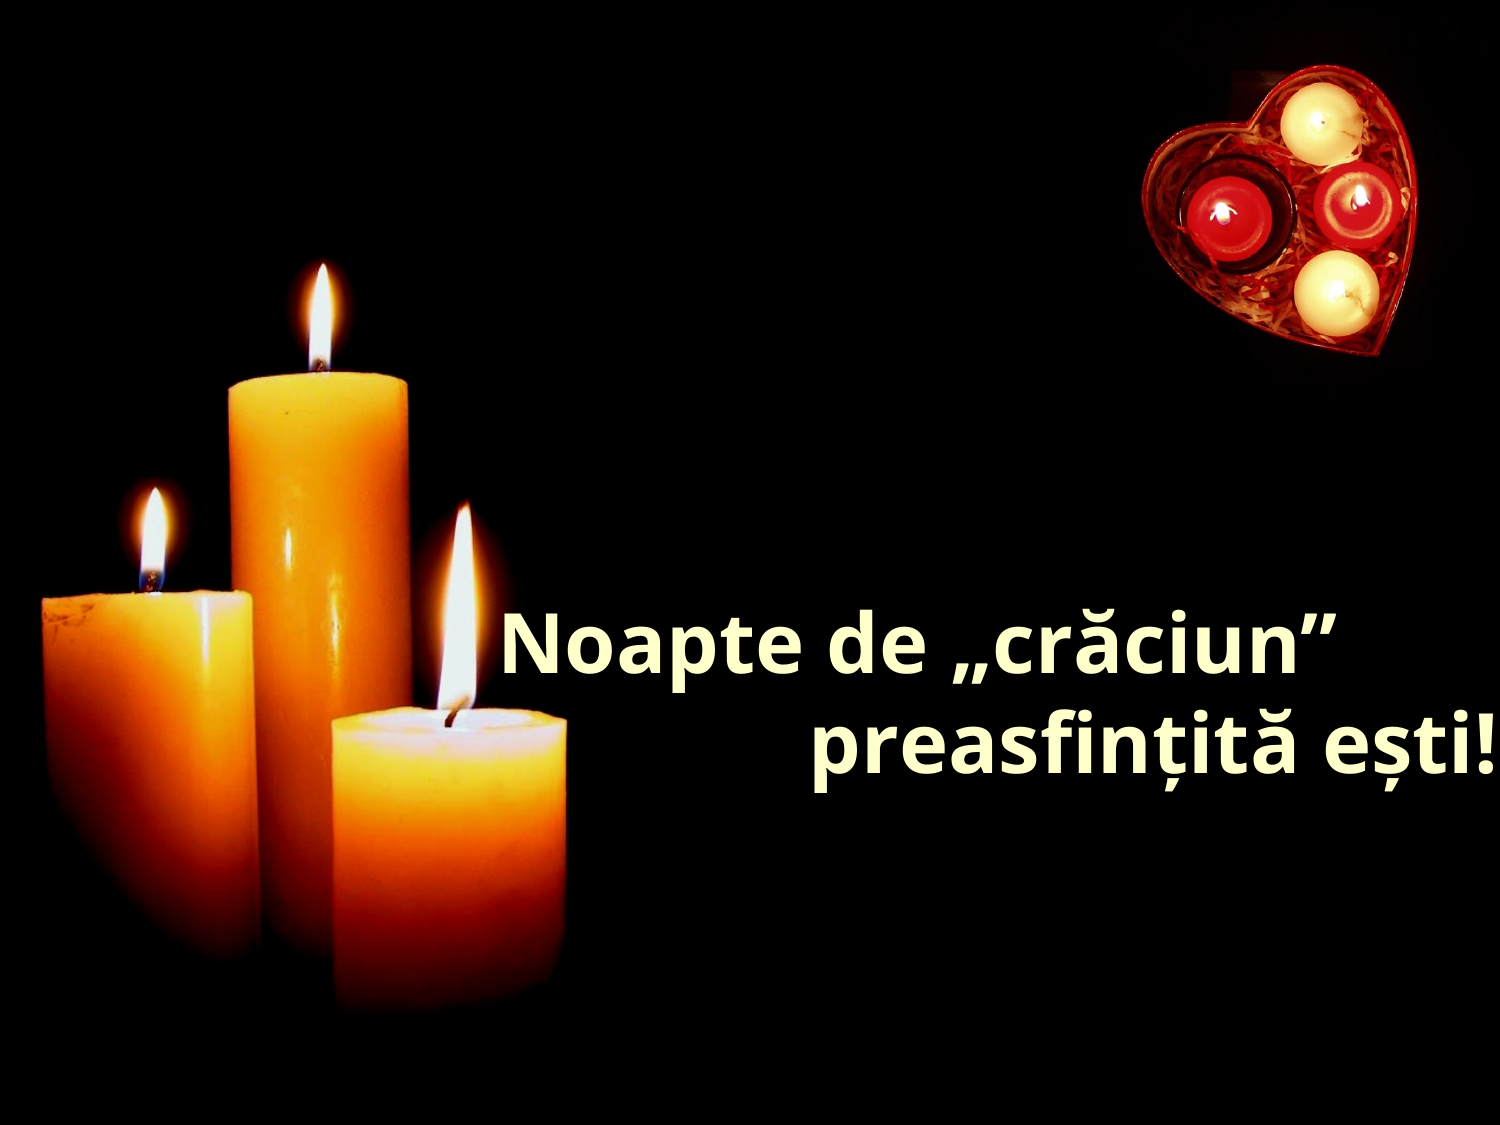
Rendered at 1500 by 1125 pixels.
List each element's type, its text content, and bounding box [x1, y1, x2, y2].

picture [1021, 0, 1500, 422]
picture [0, 184, 642, 1125]
title Noapte de „crăciun” preasfinţită eşti! [253, 582, 1500, 798]
